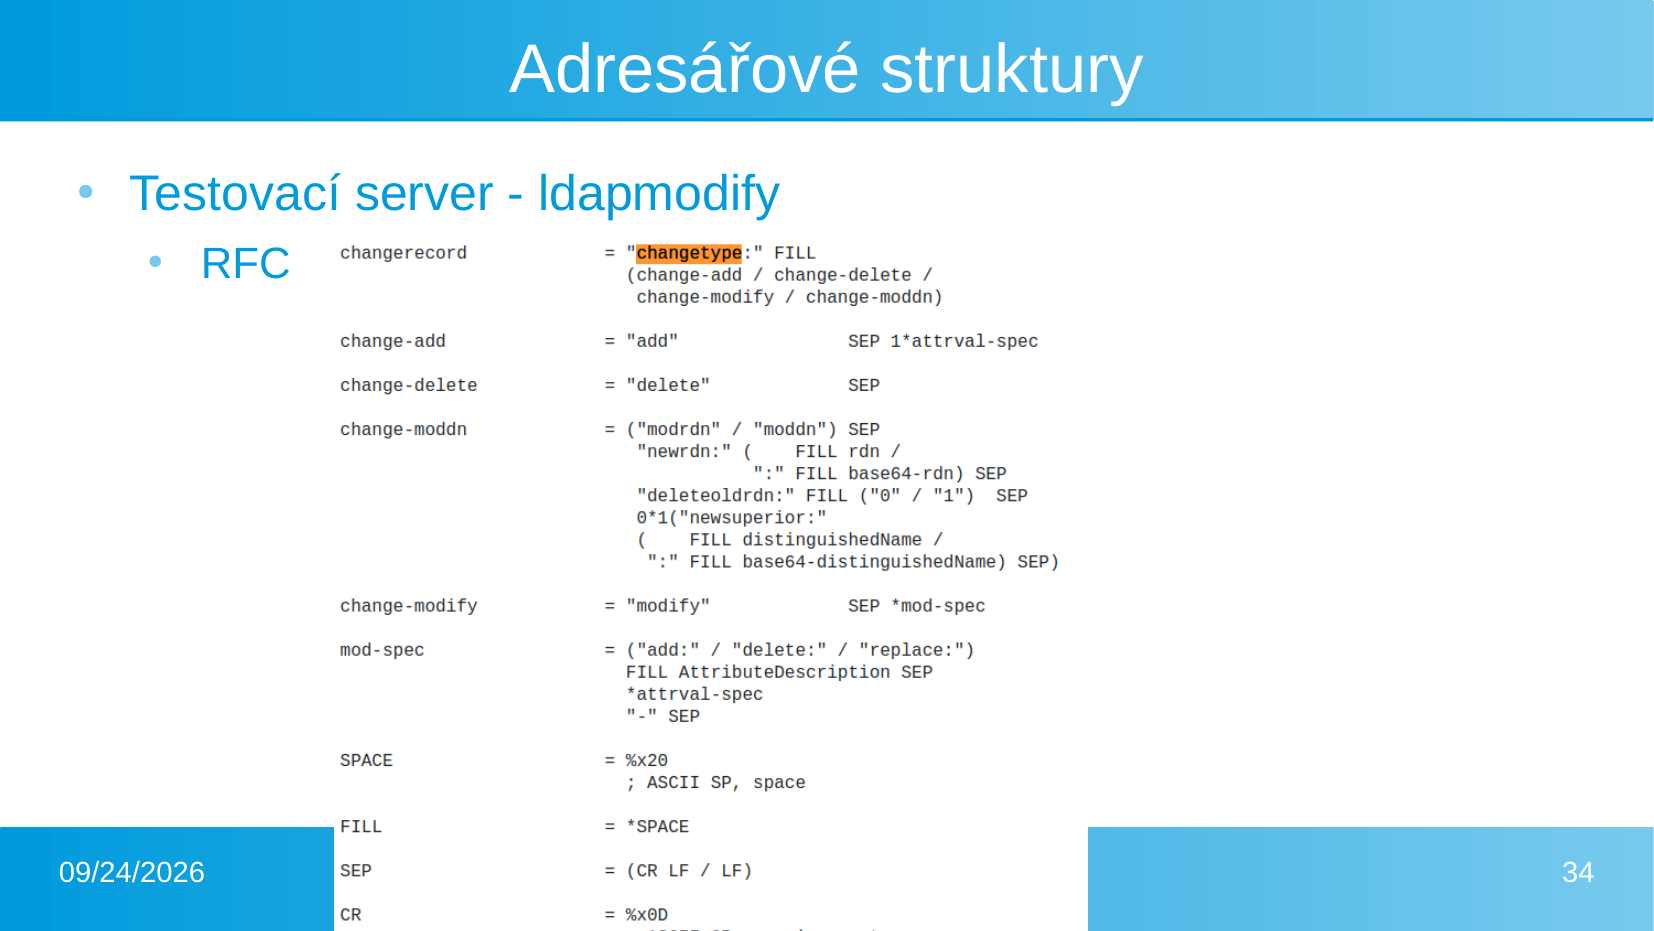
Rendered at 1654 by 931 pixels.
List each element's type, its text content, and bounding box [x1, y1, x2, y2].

title Adresářové struktury [59, 29, 1595, 108]
picture [334, 241, 1088, 931]
list Testovací server - ldapmodify RFC [59, 165, 1595, 756]
